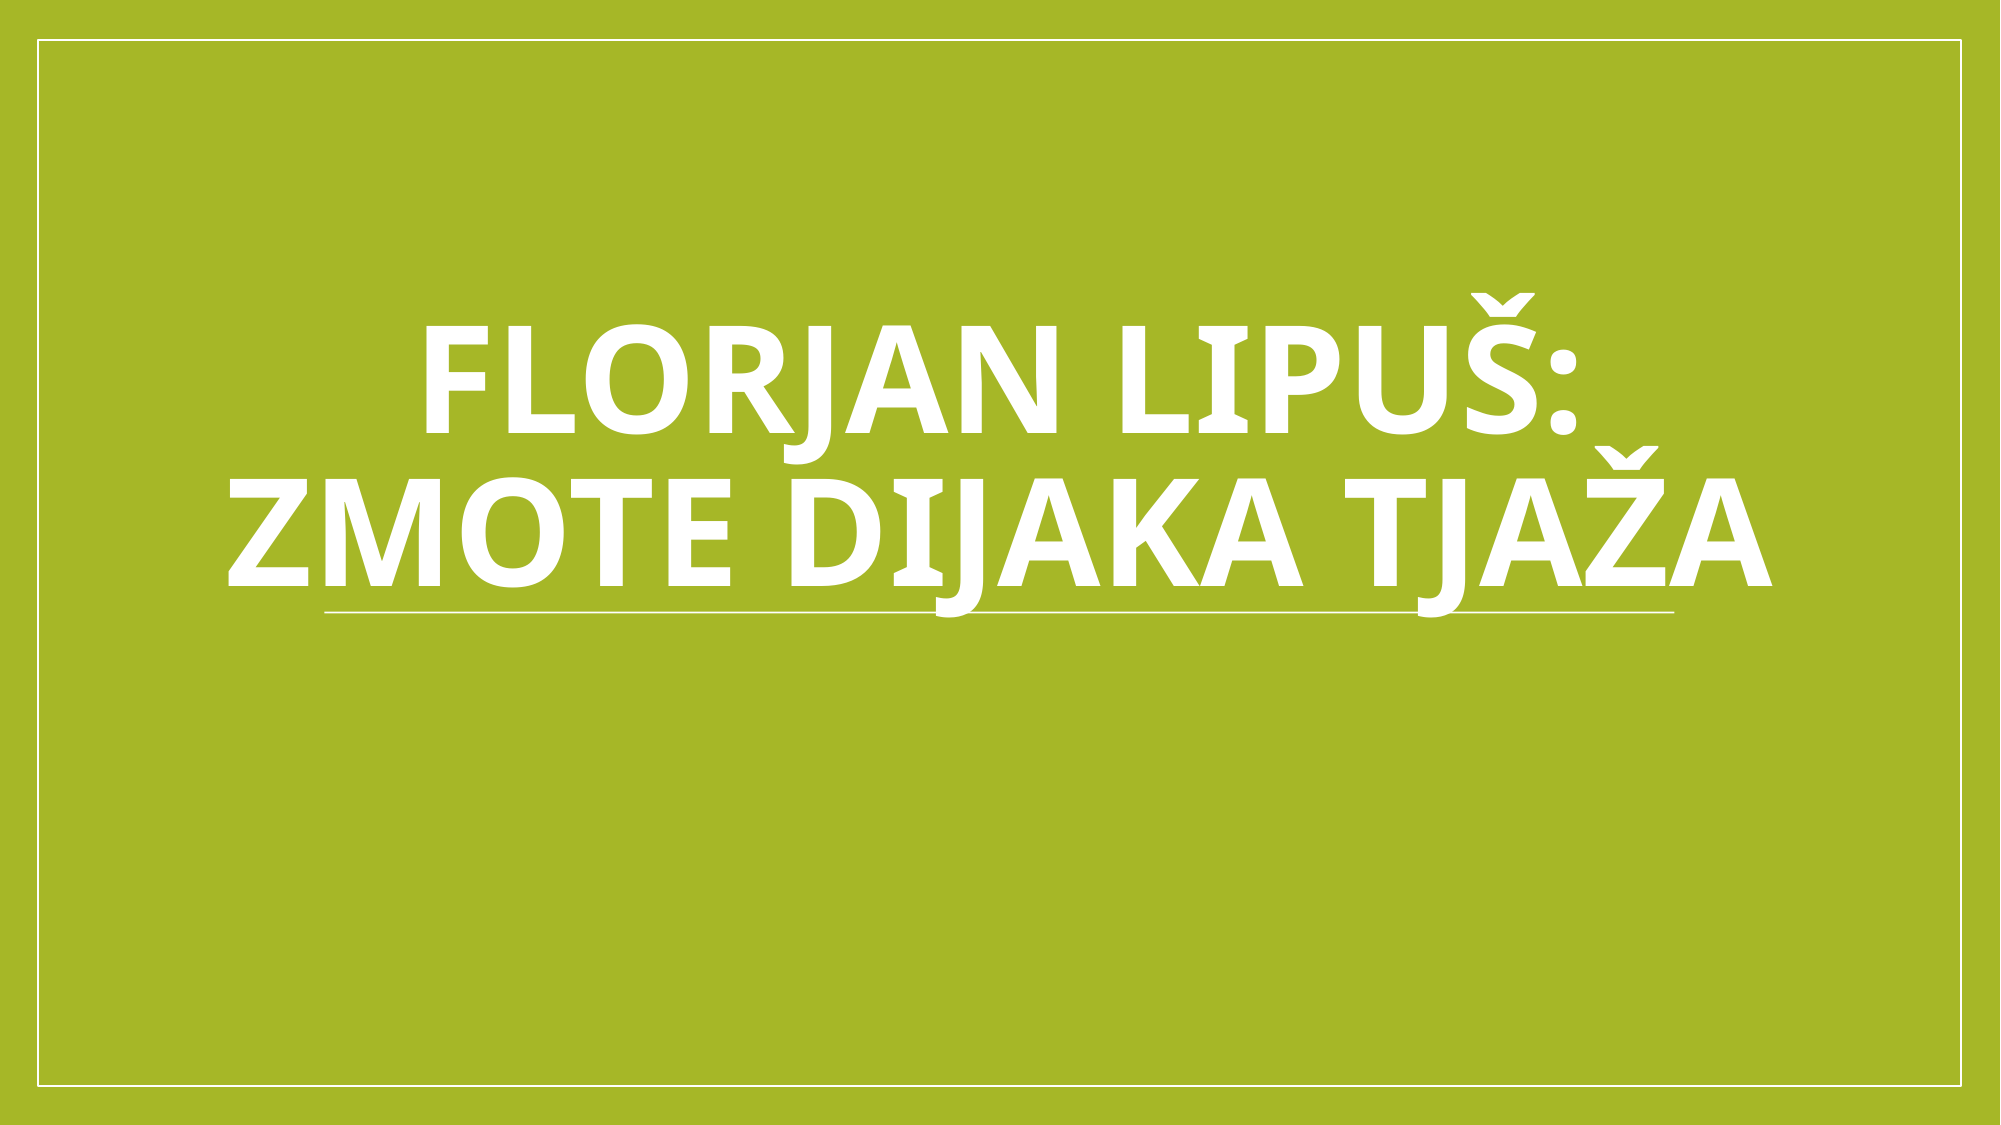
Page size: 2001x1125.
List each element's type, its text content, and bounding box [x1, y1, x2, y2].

title Florjan LIPUŠ: Zmote dijaka tjaža [182, 144, 1818, 625]
